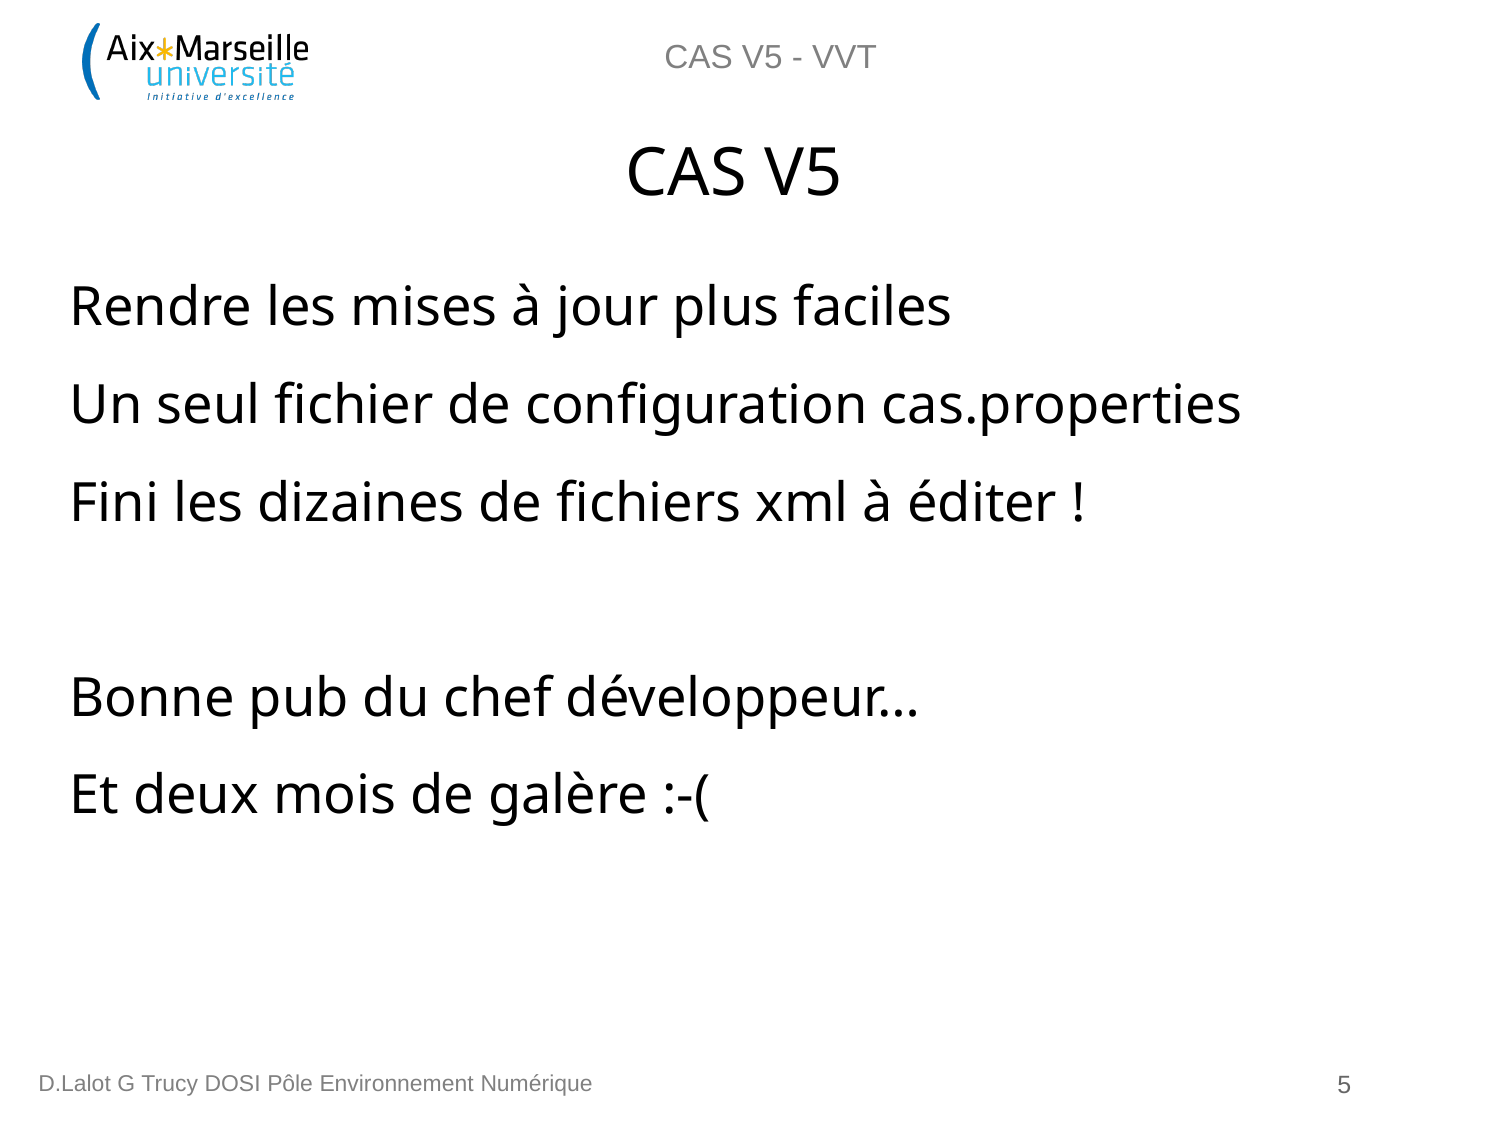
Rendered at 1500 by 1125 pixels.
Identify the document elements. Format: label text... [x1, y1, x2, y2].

picture [82, 23, 308, 75]
list Rendre les mises à jour plus faciles Un seul fichier de configuration cas.properties Fini les dizaines de fichiers xml à éditer ! Bonne pub du chef développeur… Et deux mois de galère :-( [69, 267, 1430, 1016]
title CAS V5 [67, 75, 1418, 264]
